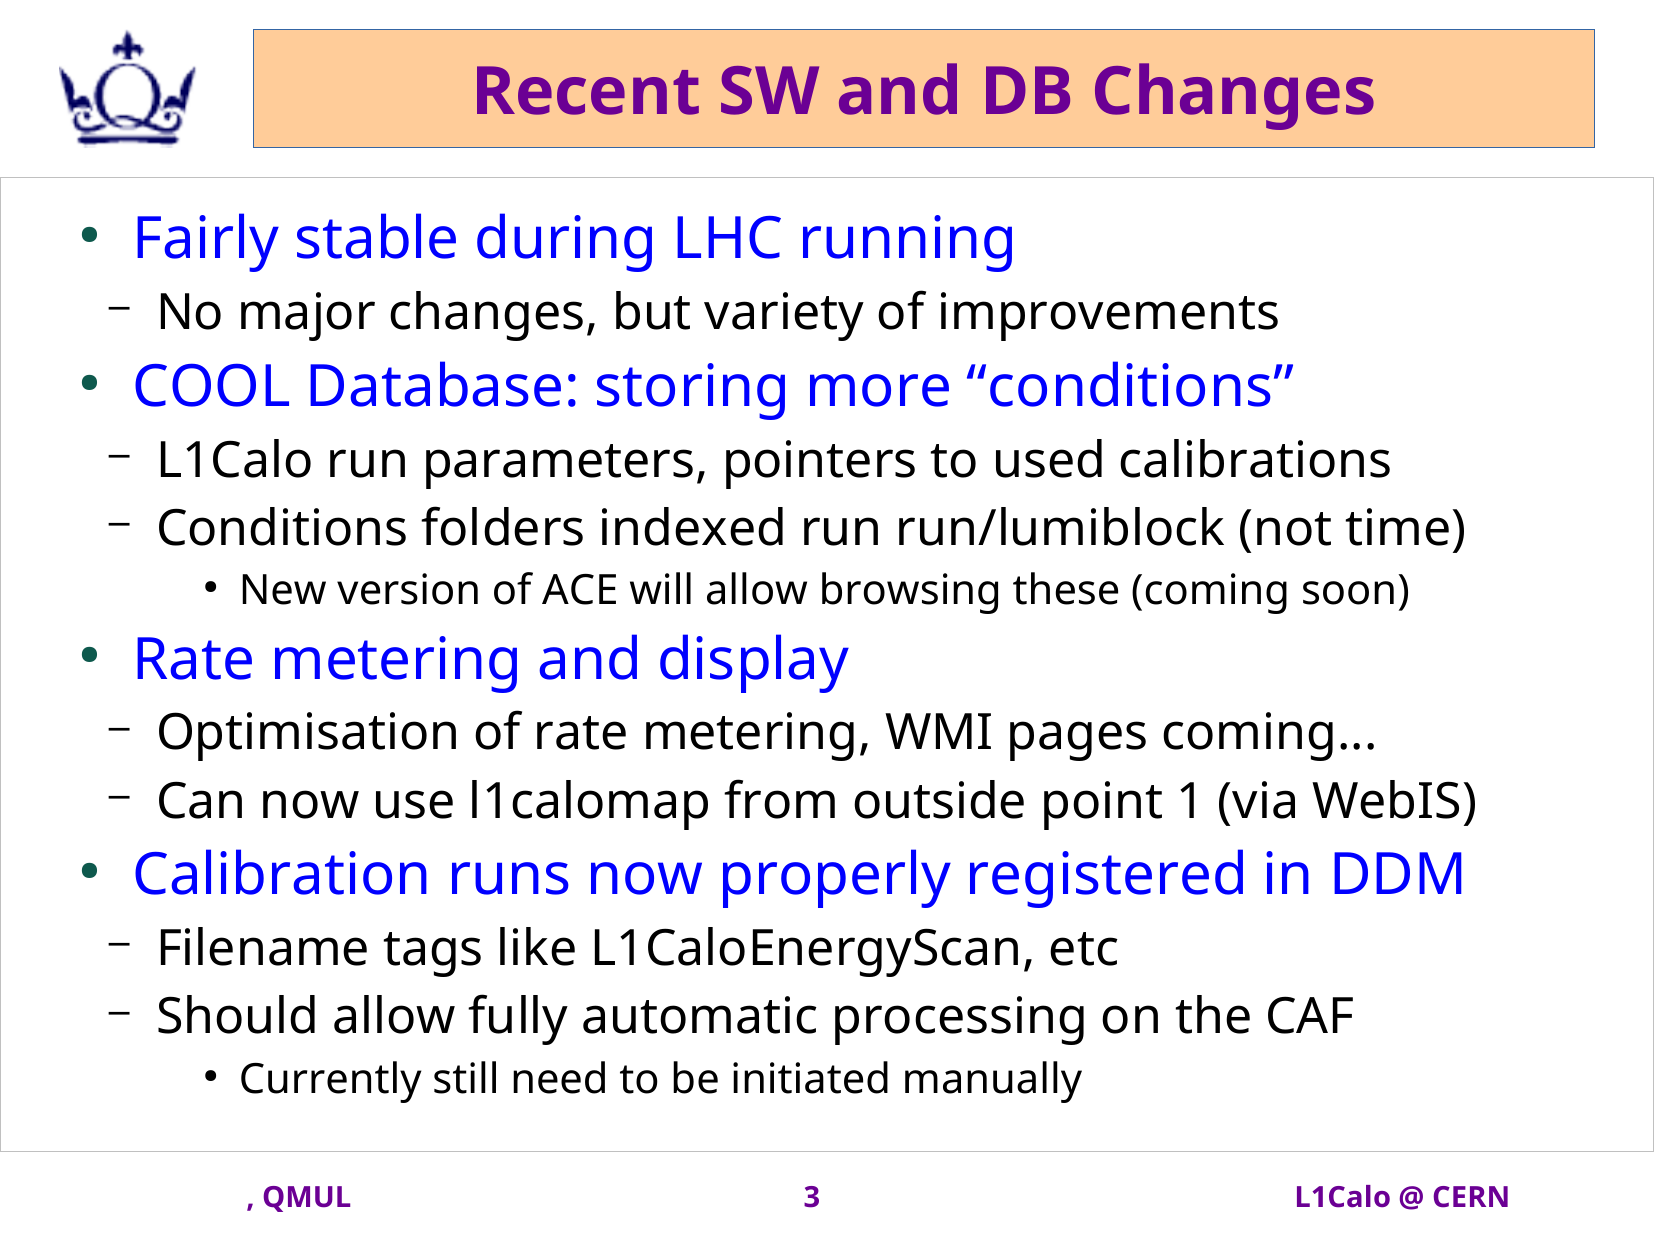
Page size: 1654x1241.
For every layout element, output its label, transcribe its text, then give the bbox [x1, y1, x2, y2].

list Fairly stable during LHC running No major changes, but variety of improvements COOL Database: storing more “conditions” L1Calo run parameters, pointers to used calibrations Conditions folders indexed run run/lumiblock (not time) New version of ACE will allow browsing these (coming soon) Rate metering and display Optimisation of rate metering, WMI pages coming... Can now use l1calomap from outside point 1 (via WebIS) Calibration runs now properly registered in DDM Filename tags like L1CaloEnergyScan, etc Should allow fully automatic processing on the CAF Currently still need to be initiated manually [61, 196, 1605, 1125]
picture [59, 29, 200, 148]
title Recent SW and DB Changes [253, 29, 1595, 148]
